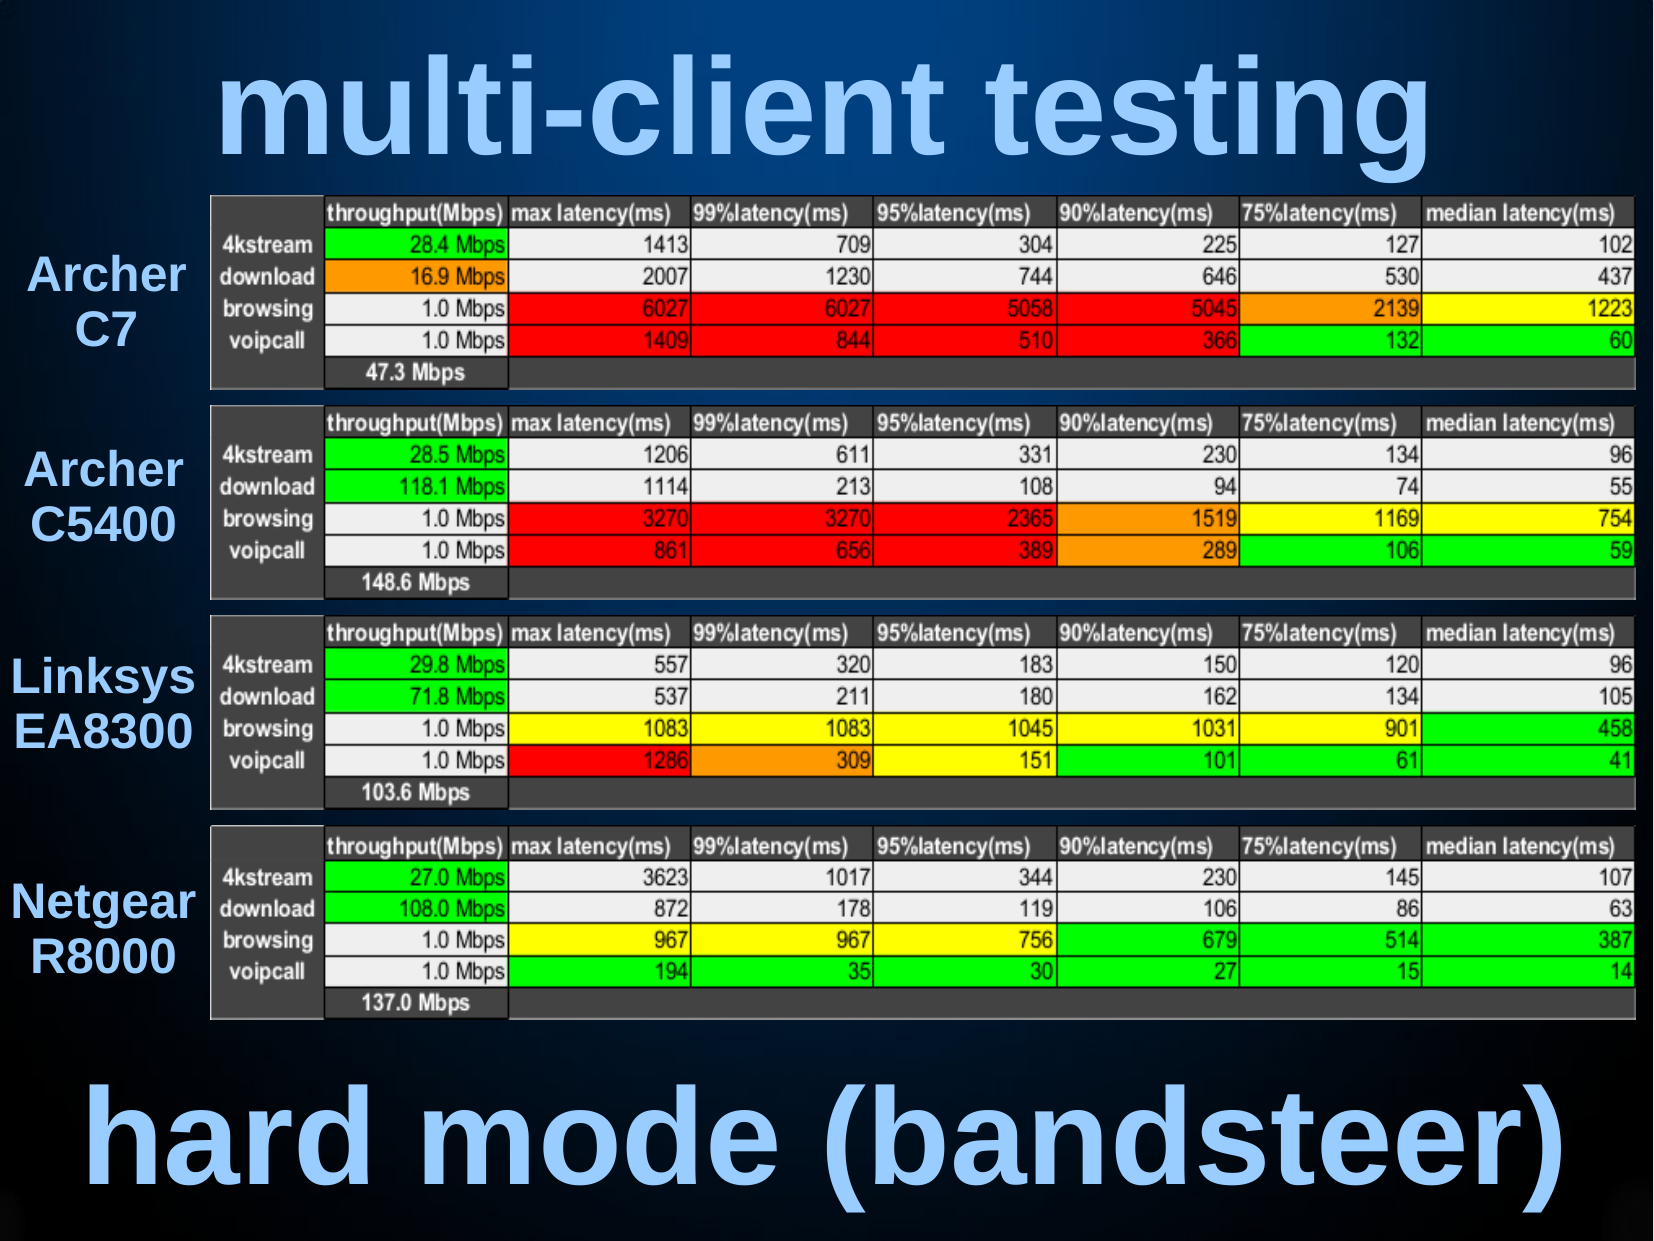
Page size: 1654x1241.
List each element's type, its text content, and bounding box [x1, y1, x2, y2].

title multi-client testing [0, 2, 1651, 211]
title hard mode (bandsteer) [0, 1033, 1651, 1241]
title Linksys EA8300 [0, 600, 207, 808]
title Archer C5400 [0, 392, 207, 600]
picture [0, 0, 1654, 1241]
title Netgear R8000 [0, 825, 207, 1033]
title Archer C7 [3, 197, 211, 406]
